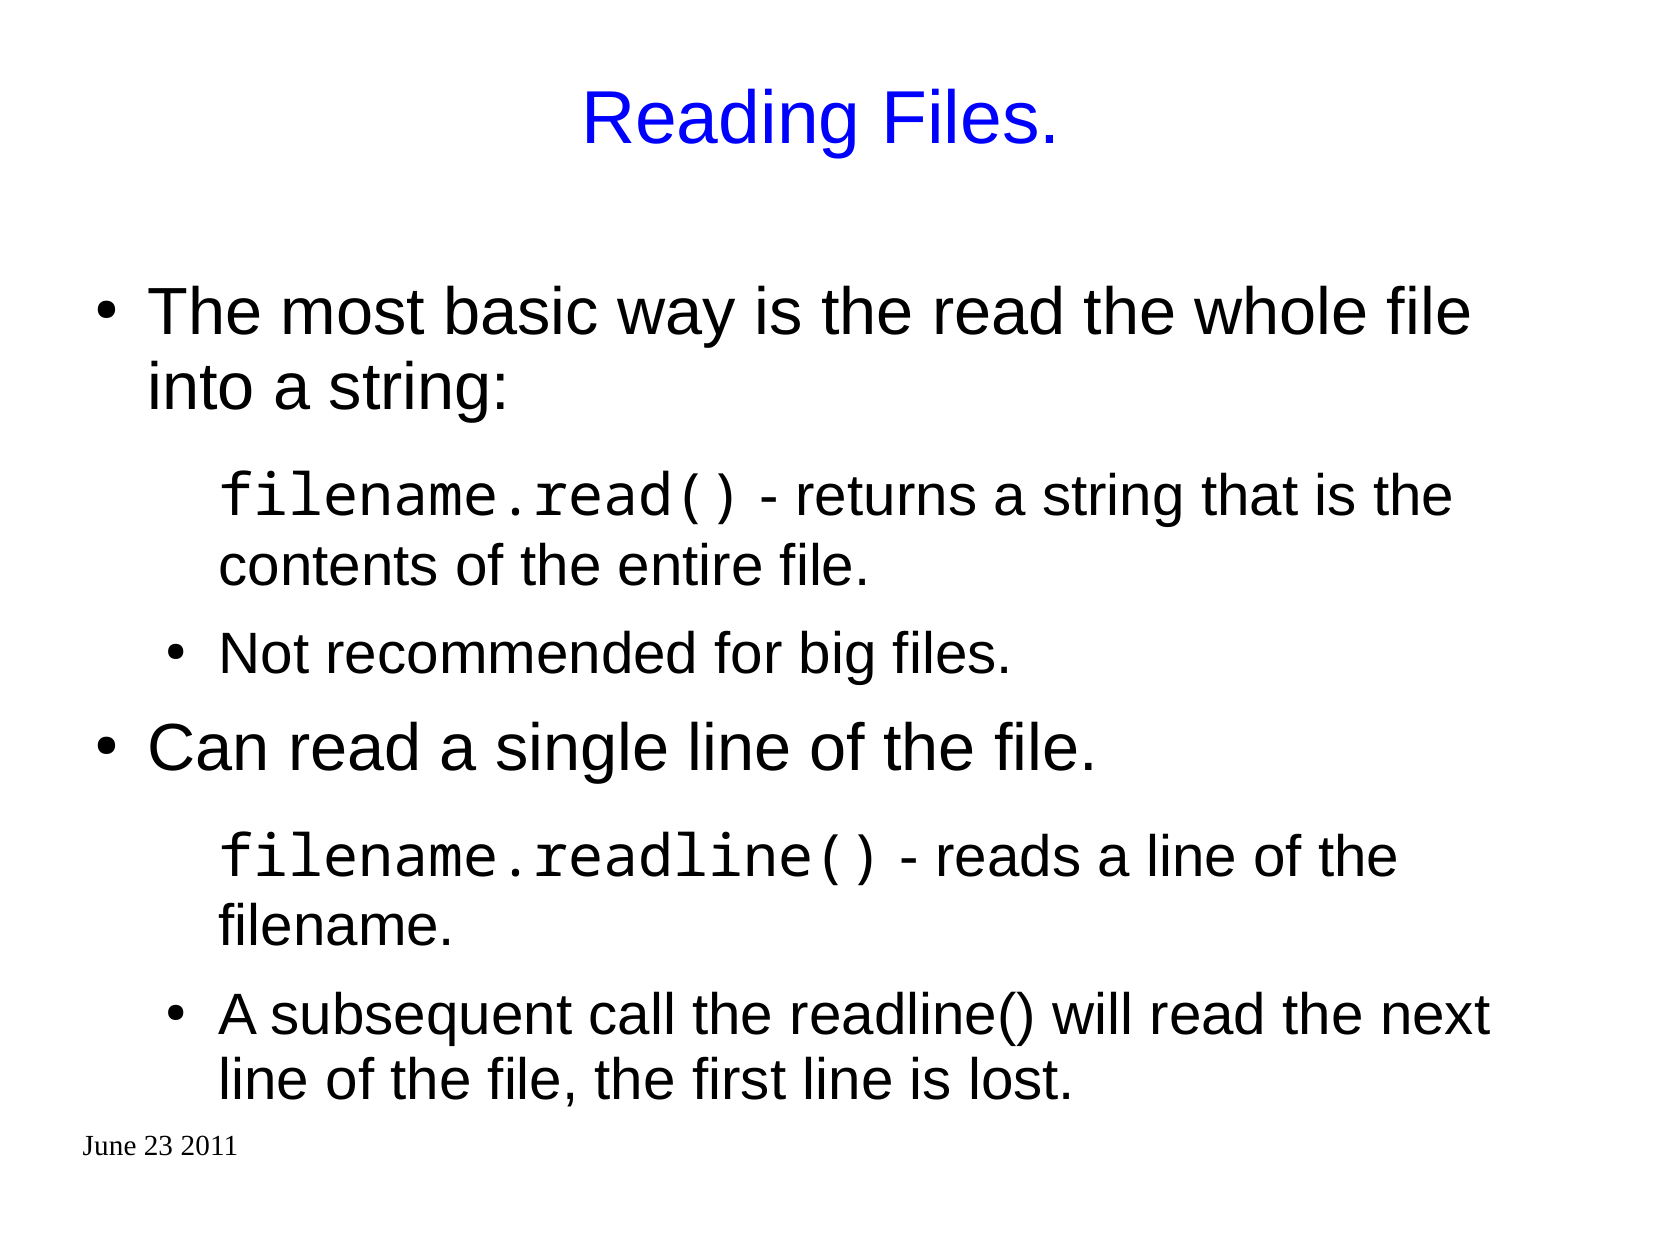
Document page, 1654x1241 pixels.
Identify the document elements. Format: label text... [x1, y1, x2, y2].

list The most basic way is the read the whole file into a string: filename.read() - returns a string that is the contents of the entire file. Not recommended for big files. Can read a single line of the file. filename.readline() - reads a line of the filename. A subsequent call the readline() will read the next line of the file, the first line is lost. [76, 274, 1565, 1093]
title Reading Files. [76, 58, 1565, 178]
